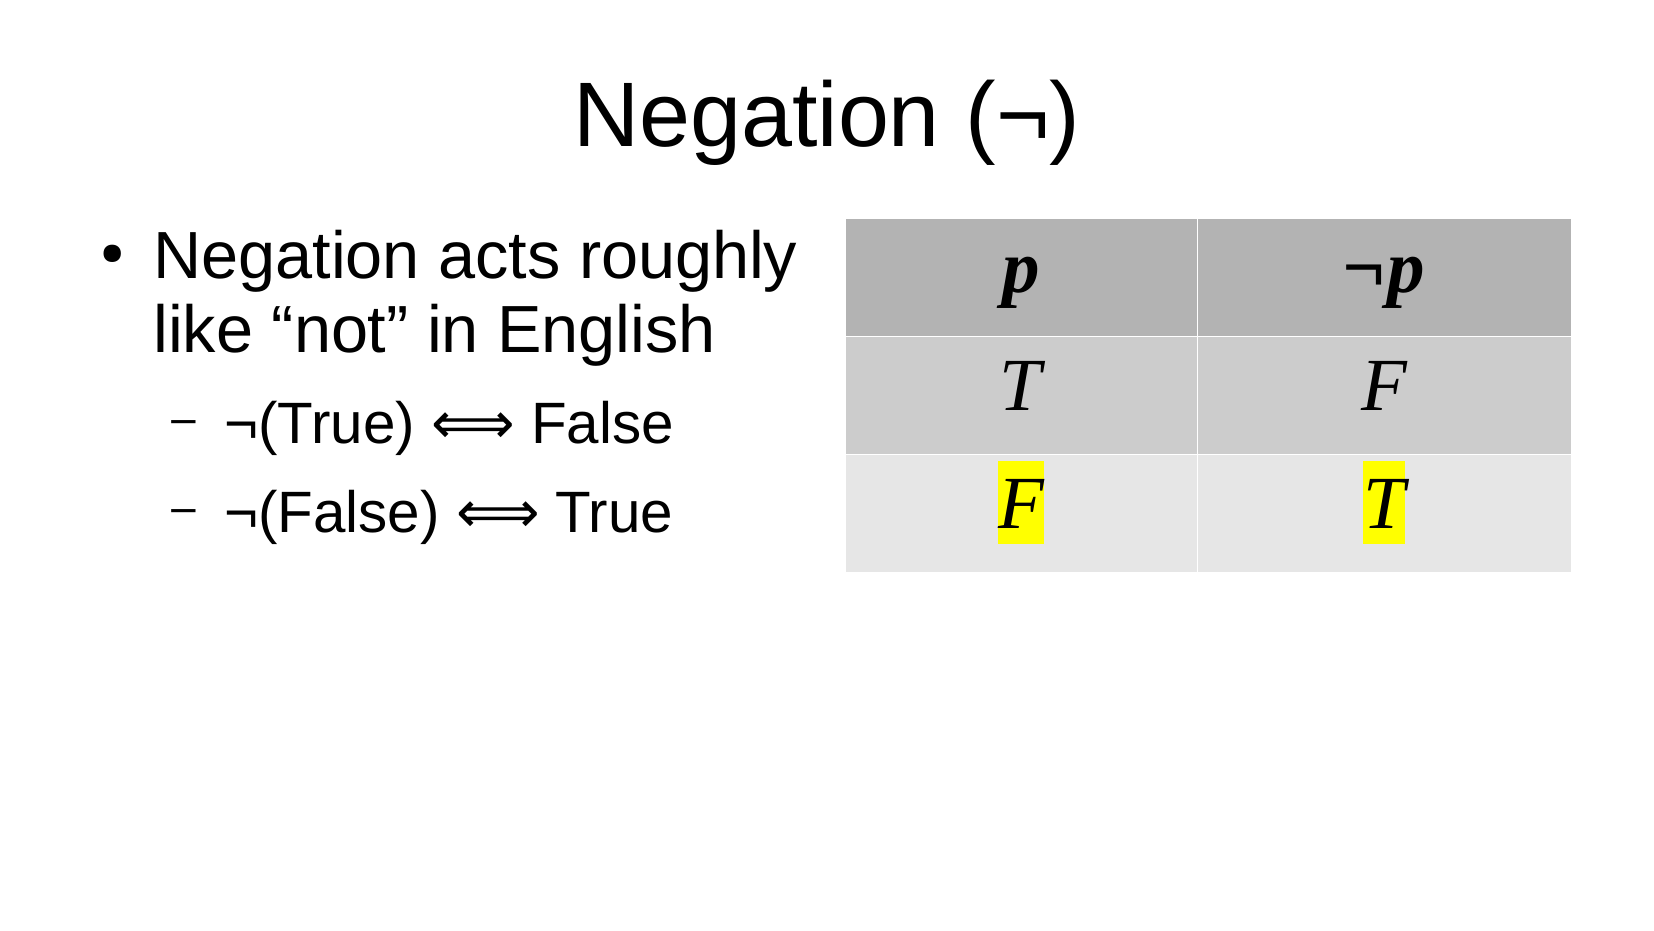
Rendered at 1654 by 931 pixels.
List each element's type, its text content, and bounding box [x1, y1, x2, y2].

table_cell F [1198, 337, 1571, 454]
table_header p [846, 219, 1197, 336]
table_cell F [846, 455, 1197, 572]
table_cell T [1198, 455, 1571, 572]
table_cell T [846, 337, 1197, 454]
title Negation (¬) [82, 37, 1571, 193]
table_header ¬p [1198, 219, 1571, 336]
list Negation acts roughly like “not” in English ¬(True) ⟺ False ¬(False) ⟺ True [82, 217, 809, 758]
